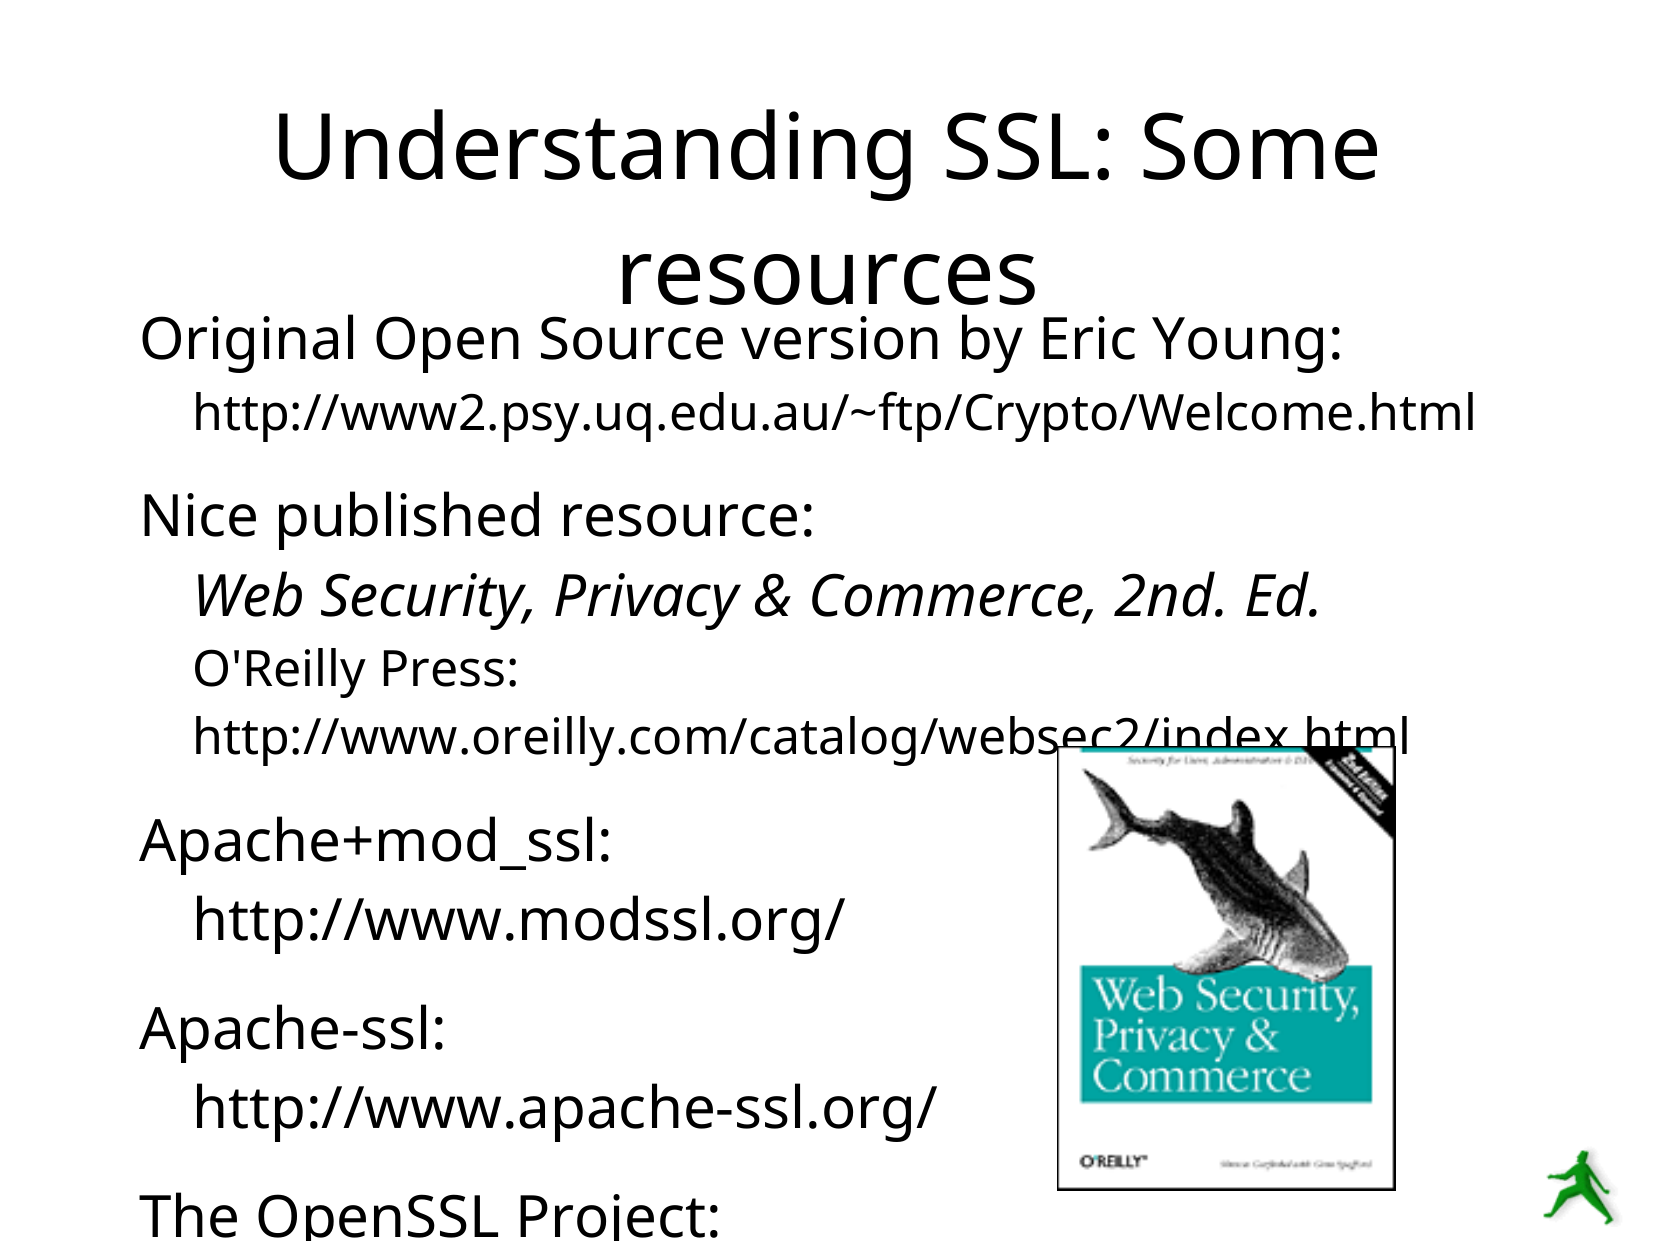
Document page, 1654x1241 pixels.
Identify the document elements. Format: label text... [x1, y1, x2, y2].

title Understanding SSL: Some resources [121, 101, 1534, 297]
picture [1541, 1135, 1634, 1227]
picture [1057, 746, 1396, 1191]
list Original Open Source version by Eric Young: http://www2.psy.uq.edu.au/~ftp/Crypto/Welcome.html Nice published resource: Web Security, Privacy & Commerce, 2nd. Ed. O'Reilly Press: http://www.oreilly.com/catalog/websec2/index.html Apache+mod_ssl: http://www.modssl.org/ Apache-ssl: http://www.apache-ssl.org/ The OpenSSL Project: http://www.openssl.org/ [121, 297, 1572, 1221]
